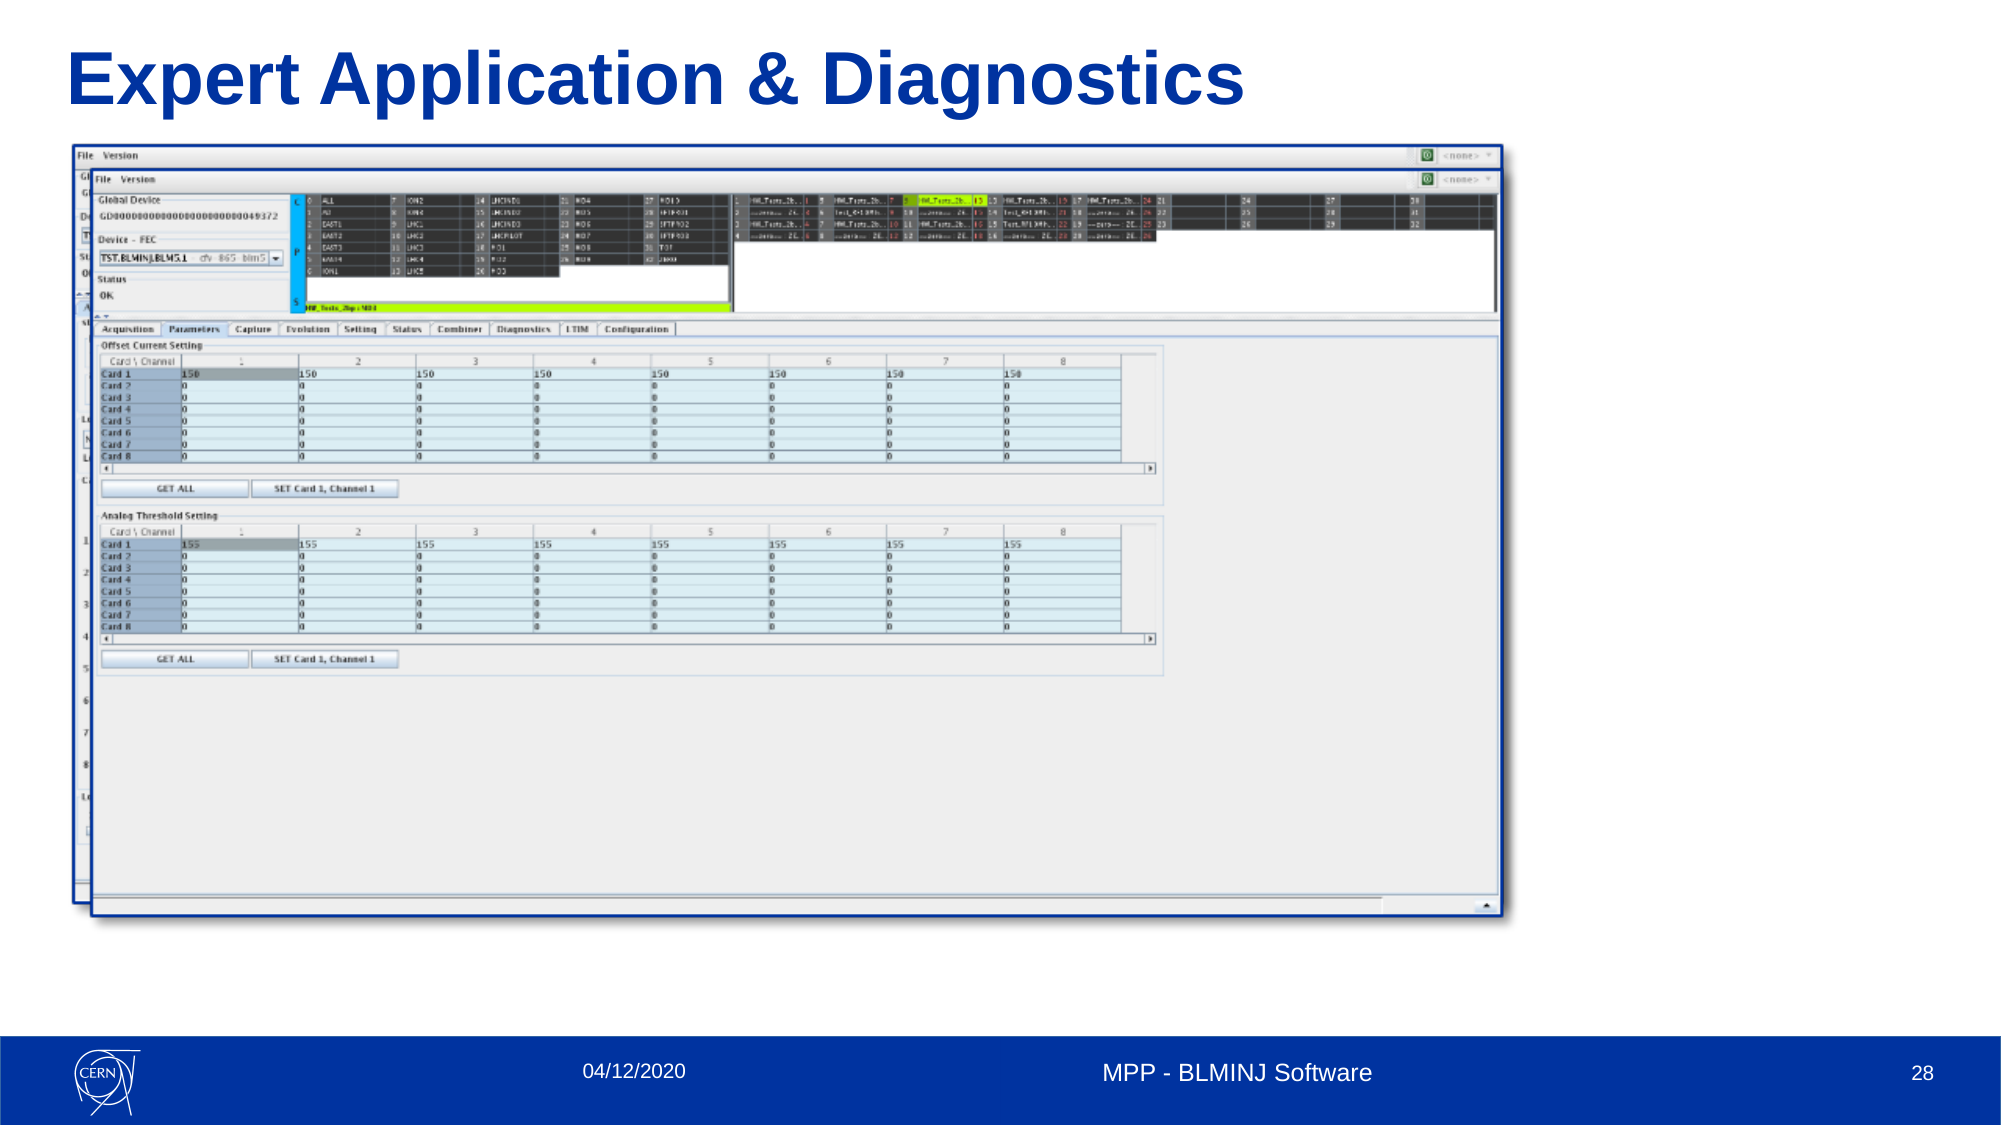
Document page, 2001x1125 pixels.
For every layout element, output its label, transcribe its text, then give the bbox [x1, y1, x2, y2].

slide_number 04/12/2020 [571, 1041, 686, 1102]
picture [1, 1037, 2000, 1125]
picture [66, 138, 1524, 938]
footer MPP - BLMINJ Software [698, 1042, 1777, 1103]
slide_number 28 [1822, 1042, 1935, 1103]
title Expert Application & Diagnostics [66, 44, 1934, 135]
